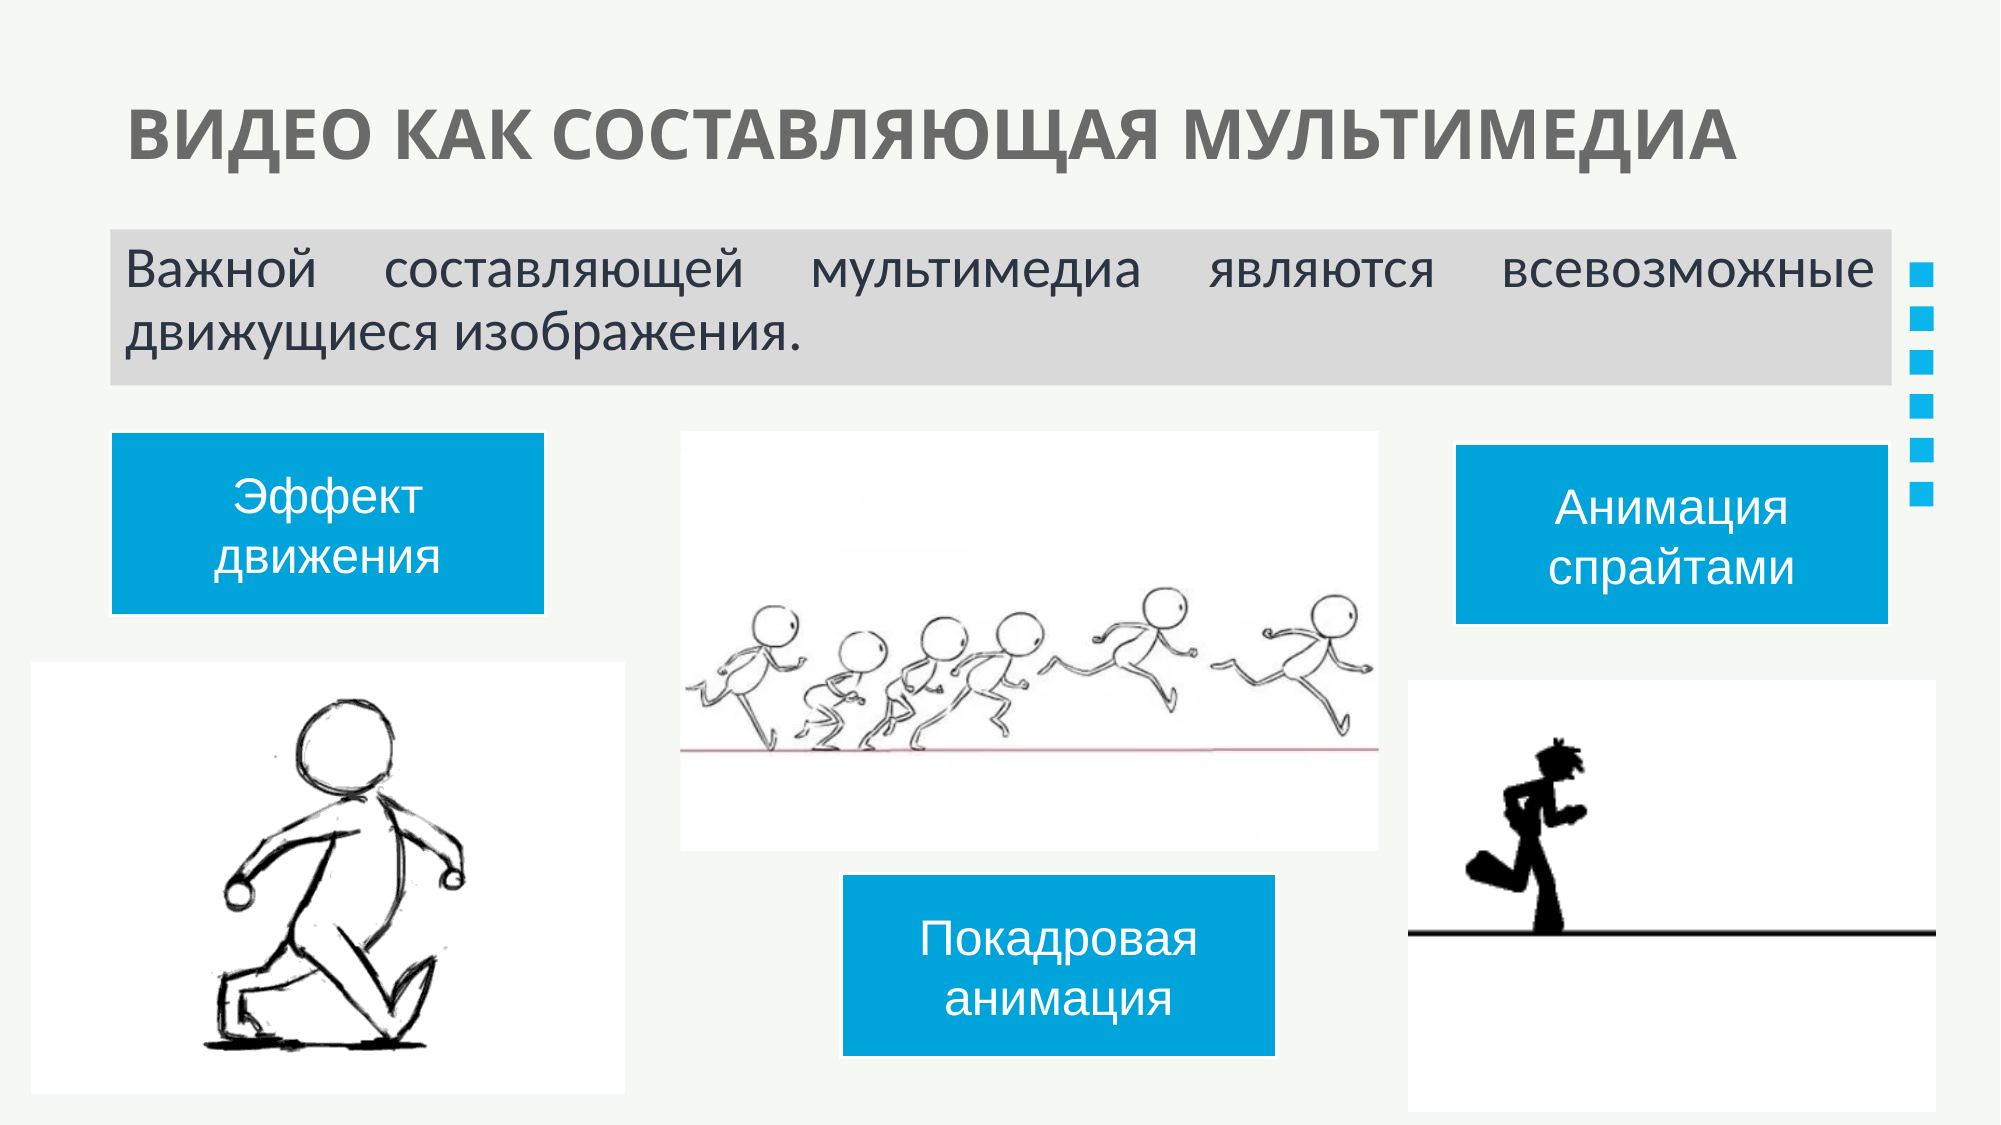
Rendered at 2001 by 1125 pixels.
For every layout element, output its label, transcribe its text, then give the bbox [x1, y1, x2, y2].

text_box Эффект движения [110, 431, 546, 616]
picture [680, 431, 1379, 851]
title ВИДЕО КАК СОСТАВЛЯЮЩАЯ МУЛЬТИМЕДИА [110, 67, 1892, 208]
picture [31, 662, 625, 1094]
list Важной составляющей мультимедиа являются всевозможные движущиеся изображения. [110, 229, 1892, 386]
text_box Покадровая анимация [841, 873, 1277, 1058]
picture [1408, 680, 1936, 1112]
text_box Анимация спрайтами [1454, 442, 1890, 626]
